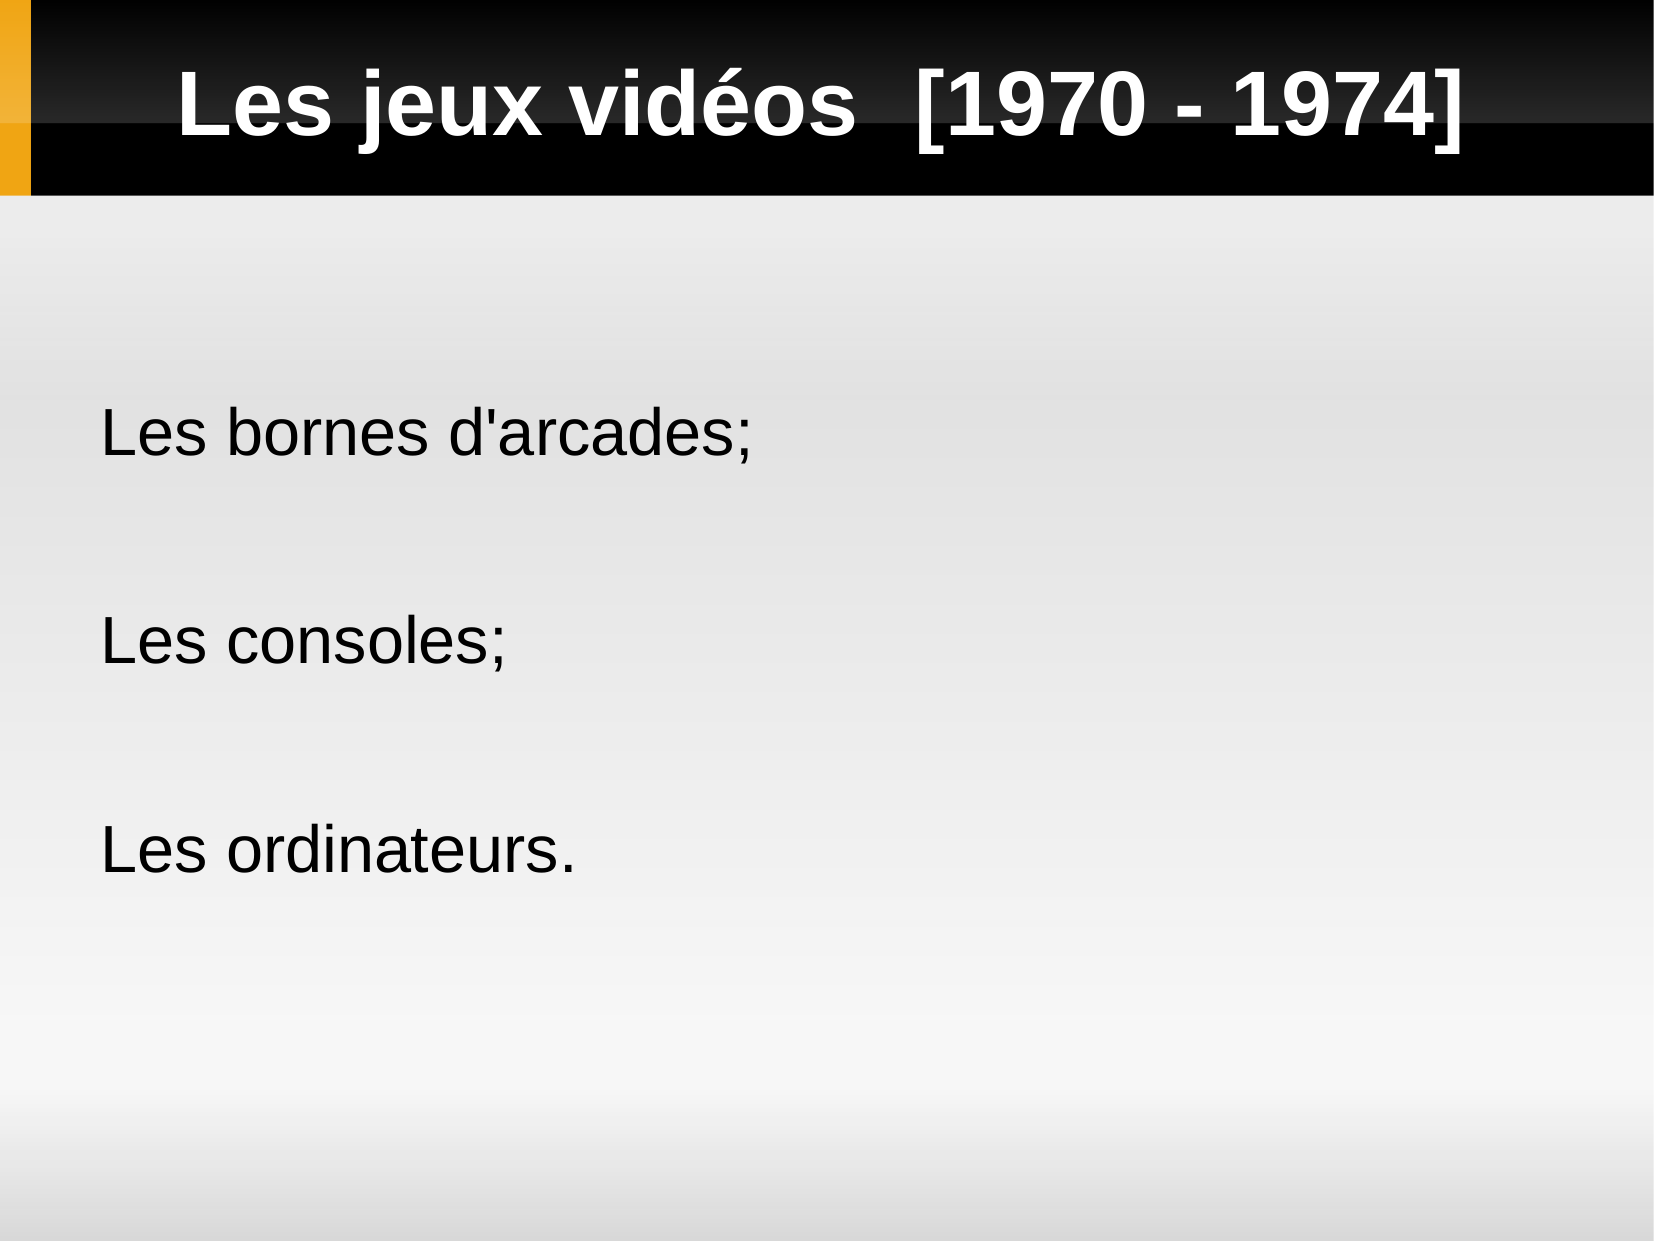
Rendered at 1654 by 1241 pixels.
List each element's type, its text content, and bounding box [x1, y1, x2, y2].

list Les bornes d'arcades; Les consoles; Les ordinateurs. [82, 290, 1571, 1163]
title Les jeux vidéos [1970 - 1974] [76, 0, 1565, 208]
picture [0, 0, 1654, 1241]
